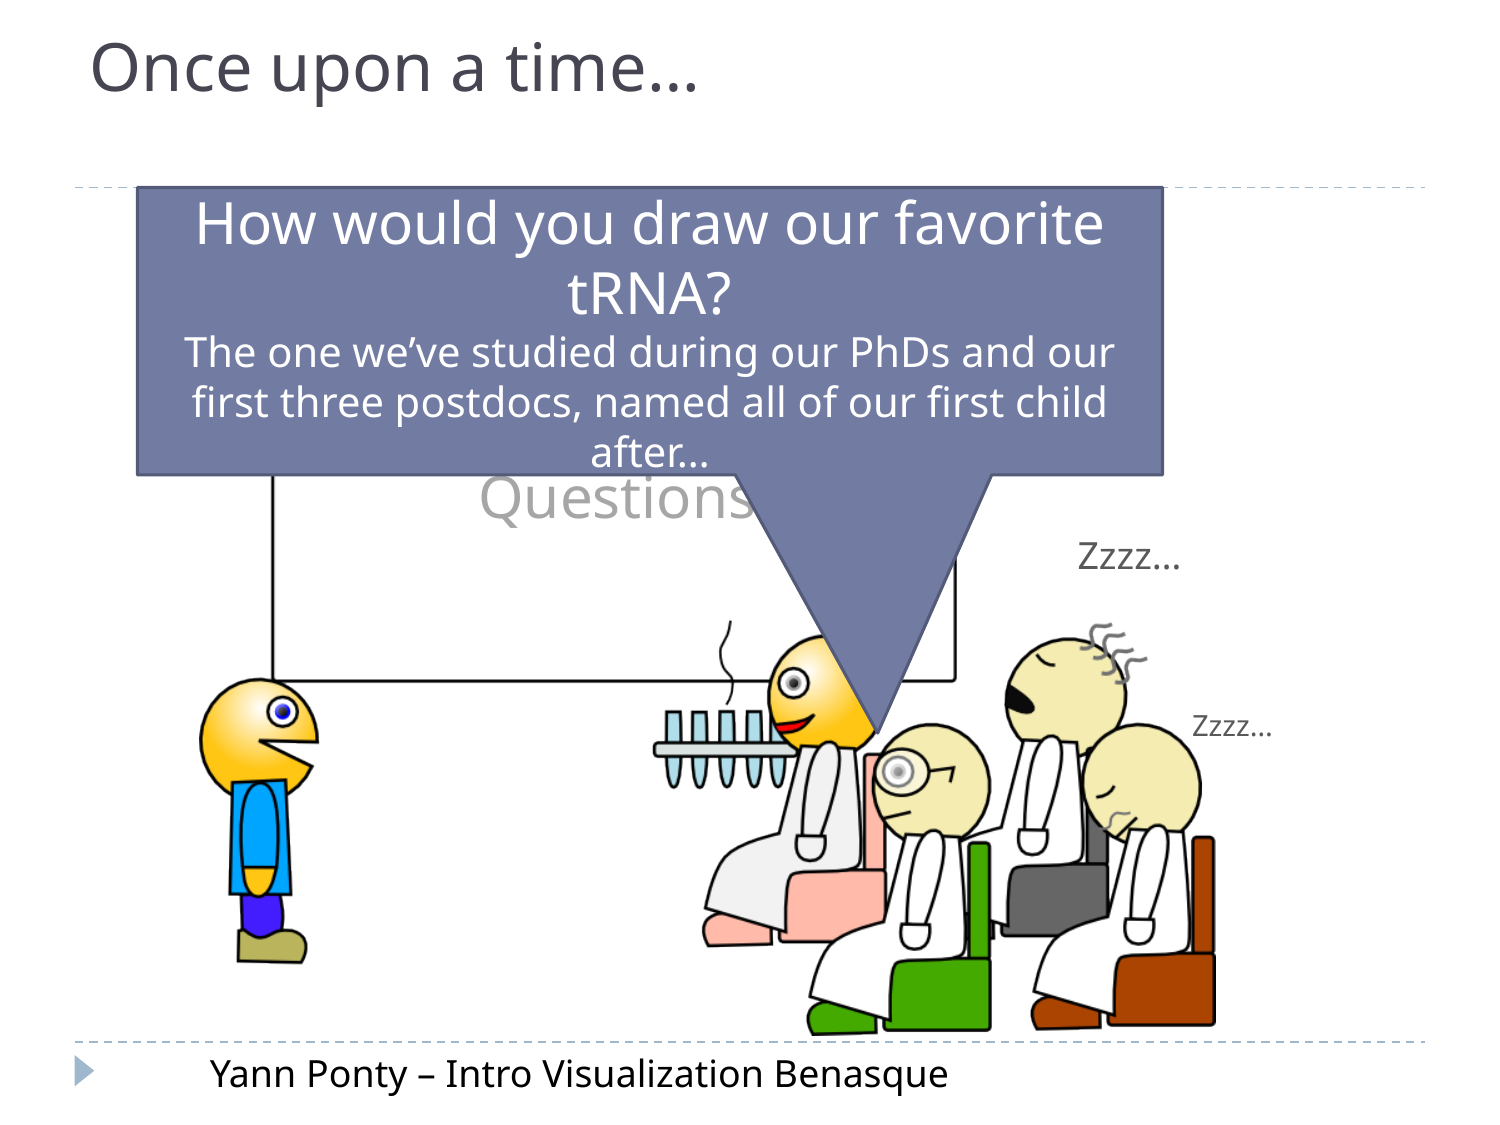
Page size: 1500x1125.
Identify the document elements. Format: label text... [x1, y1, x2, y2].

text_box Zzzz… [1062, 524, 1198, 585]
text_box Zzzz… [1177, 699, 1289, 750]
title Once upon a time… [75, 17, 1300, 113]
text_box How would you draw our favorite tRNA? The one we’ve studied during our PhDs and our first three postdocs, named all of our first child after… [137, 187, 1163, 734]
picture [199, 212, 1216, 1036]
text_box Thanks for listening. Questions? [337, 475, 769, 538]
